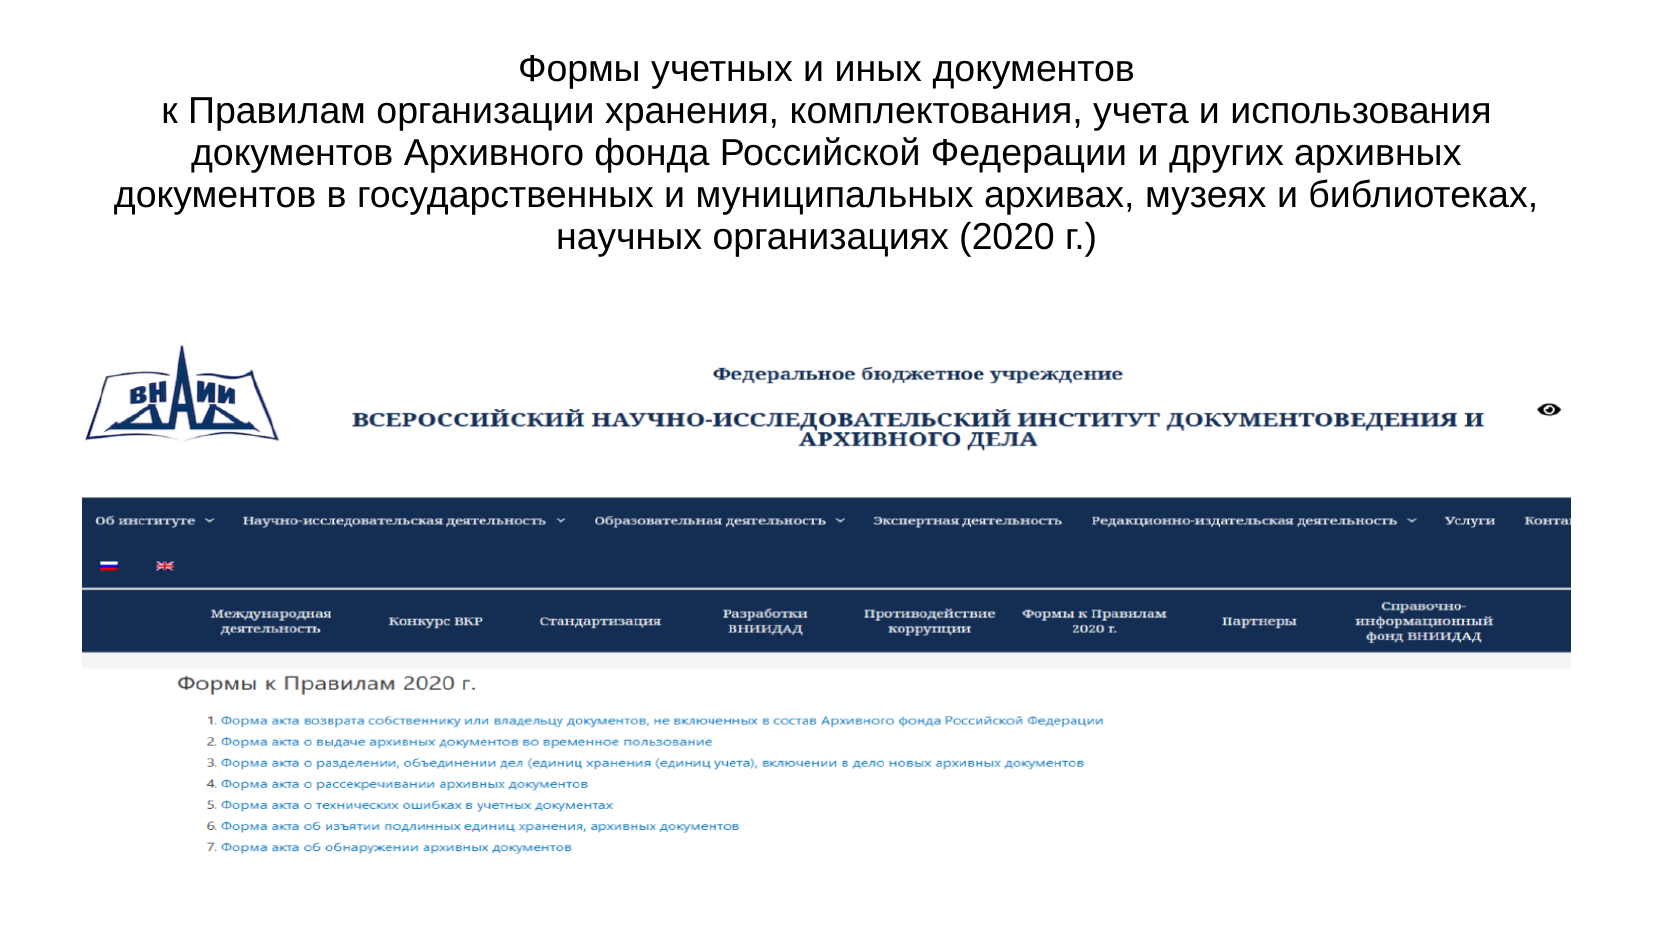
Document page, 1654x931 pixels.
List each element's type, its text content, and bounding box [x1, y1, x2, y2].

picture [82, 316, 1571, 857]
title Формы учетных и иных документов к Правилам организации хранения, комплектования, учета и использования документов Архивного фонда Российской Федерации и других архивных документов в государственных и муниципальных архивах, музеях и библиотеках, научных организациях (2020 г.) [82, 9, 1571, 296]
